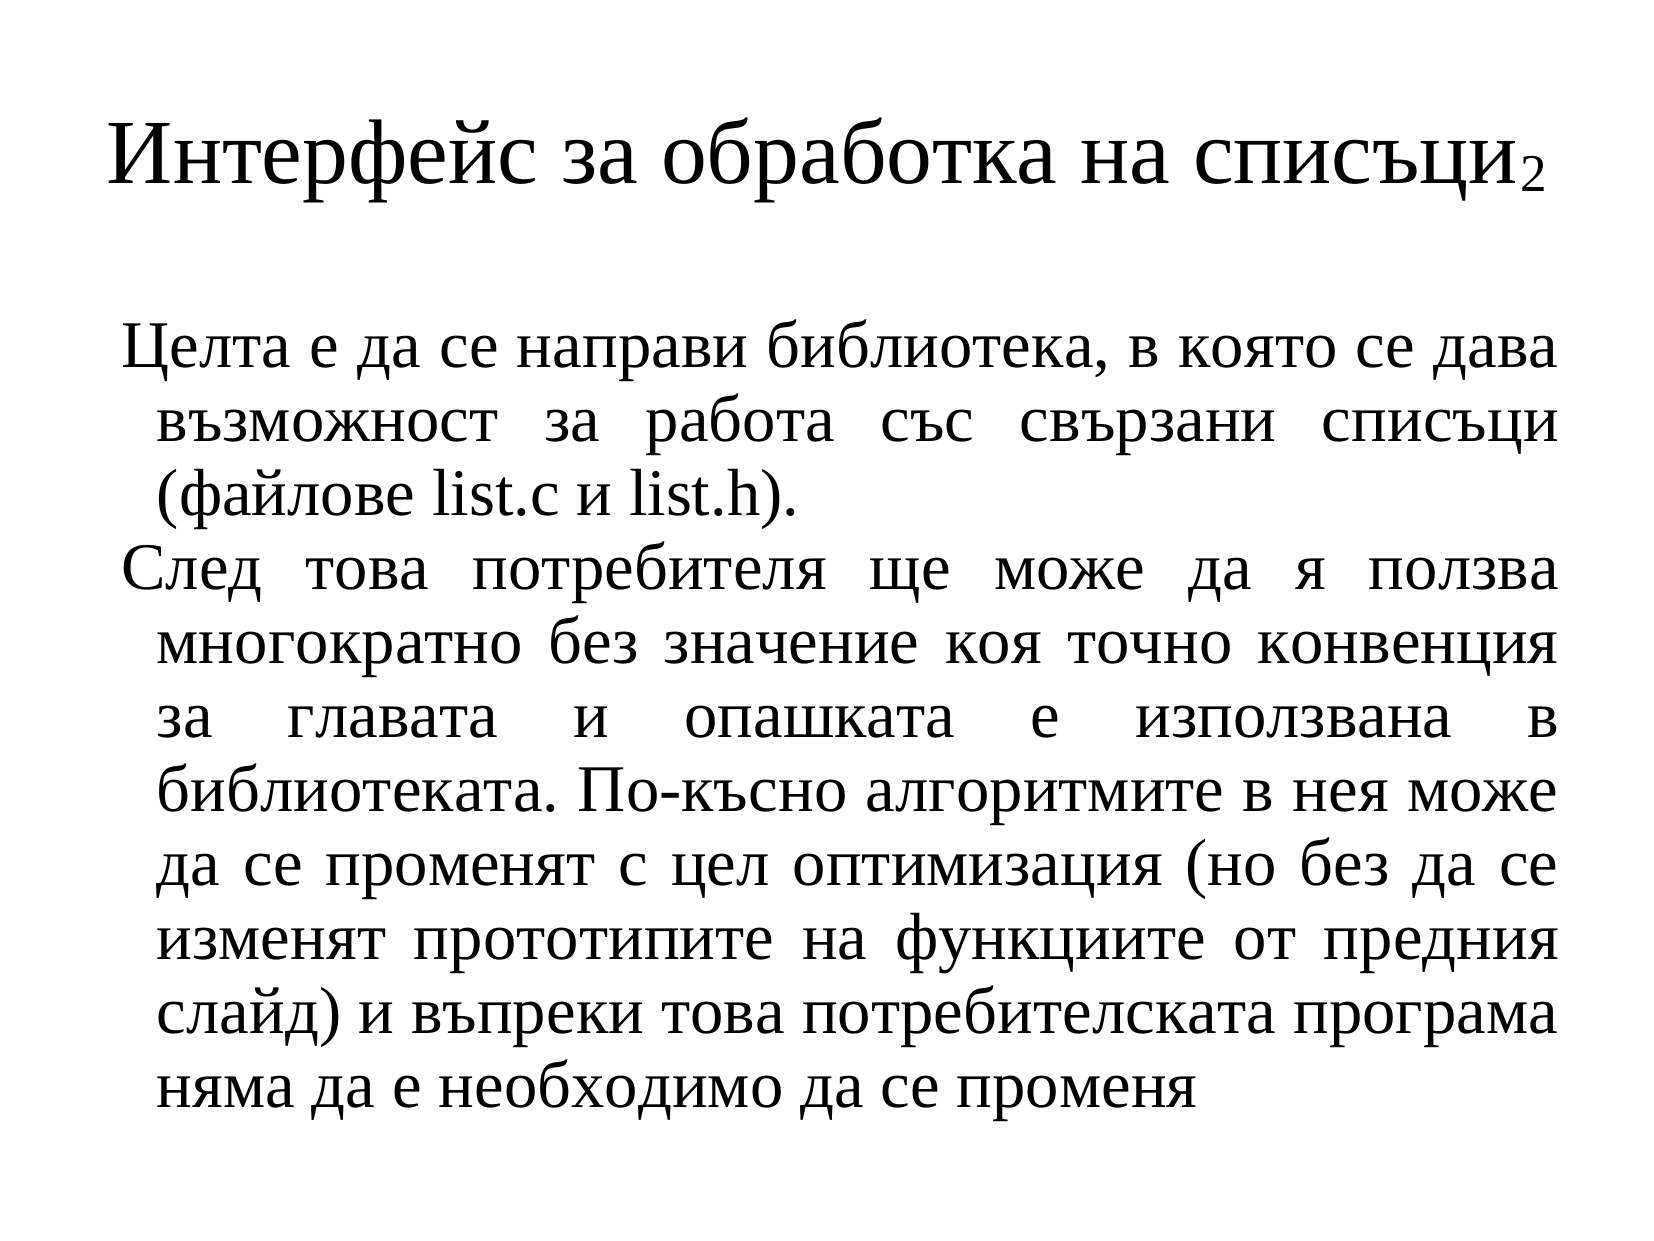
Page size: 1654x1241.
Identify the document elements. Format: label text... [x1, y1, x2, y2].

subtitle Целта е да се направи библиотека, в която се дава възможност за работа със свързани списъци (файлове list.c и list.h). След това потребителя ще може да я ползва многократно без значение коя точно конвенция за главата и опашката е използвана в библиотеката. По-късно алгоритмите в нея може да се променят с цел оптимизация (но без да се изменят прототипите на функциите от предния слайд) и въпреки това потребителската програма няма да е необходимо да се променя [121, 307, 1561, 1123]
title Интерфейс за обработка на списъци2 [82, 49, 1571, 257]
